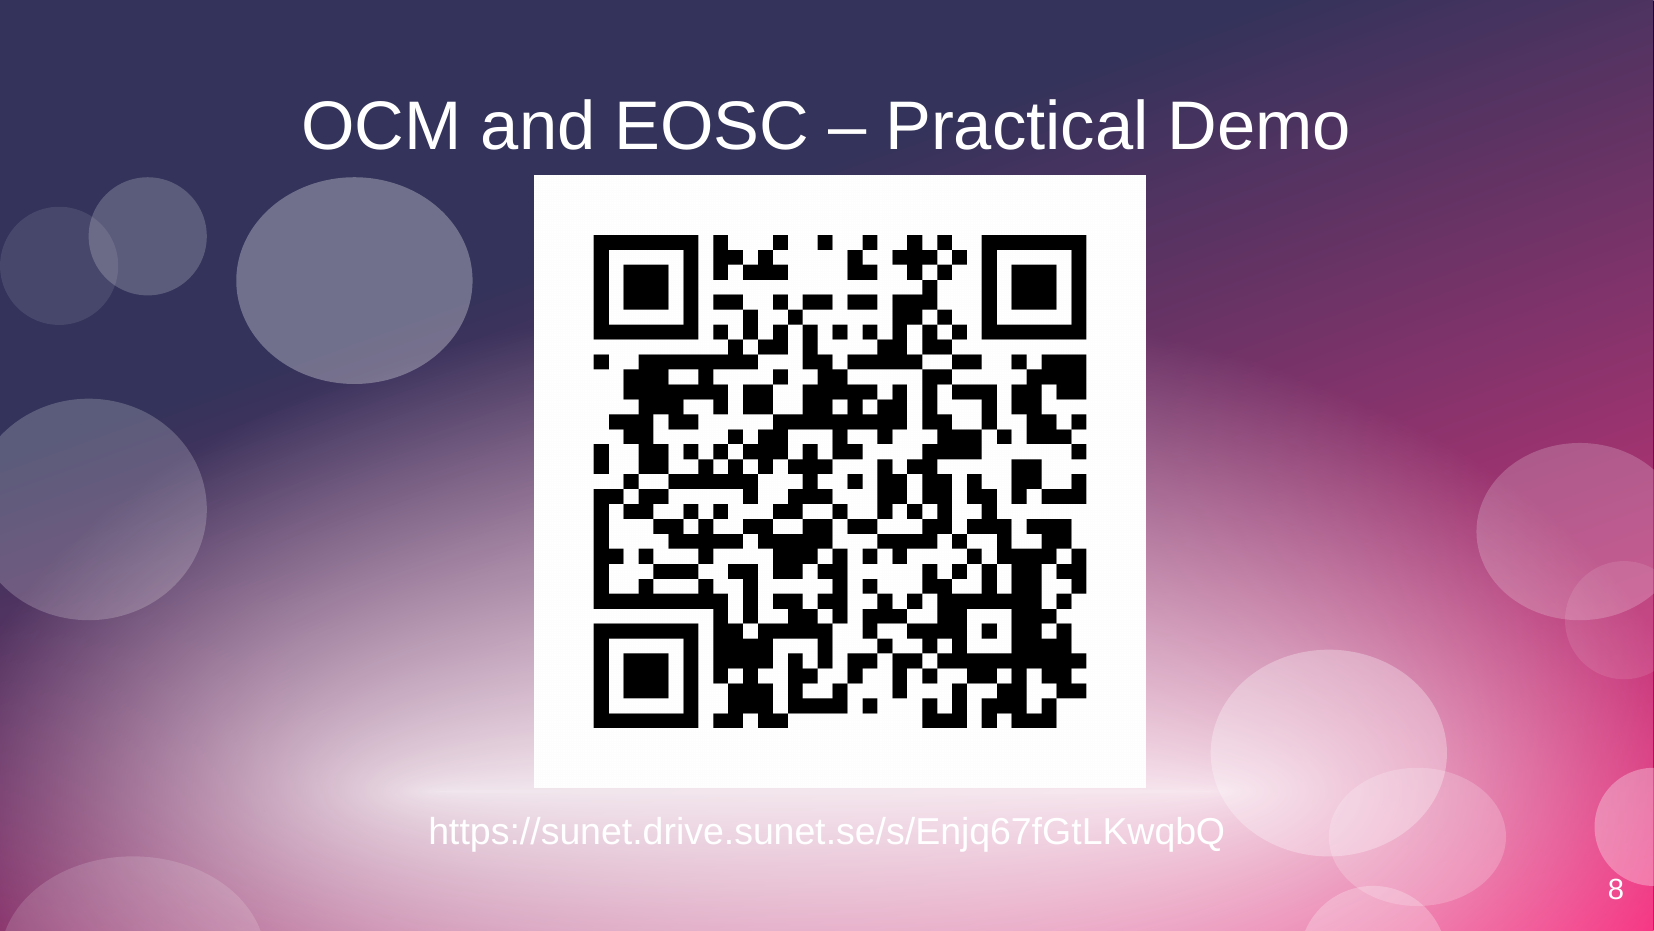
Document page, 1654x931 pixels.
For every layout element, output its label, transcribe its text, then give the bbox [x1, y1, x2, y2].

text_box https://sunet.drive.sunet.se/s/Enjq67fGtLKwqbQ [413, 803, 1242, 861]
picture [534, 175, 1146, 788]
title OCM and EOSC – Practical Demo [88, 44, 1565, 207]
